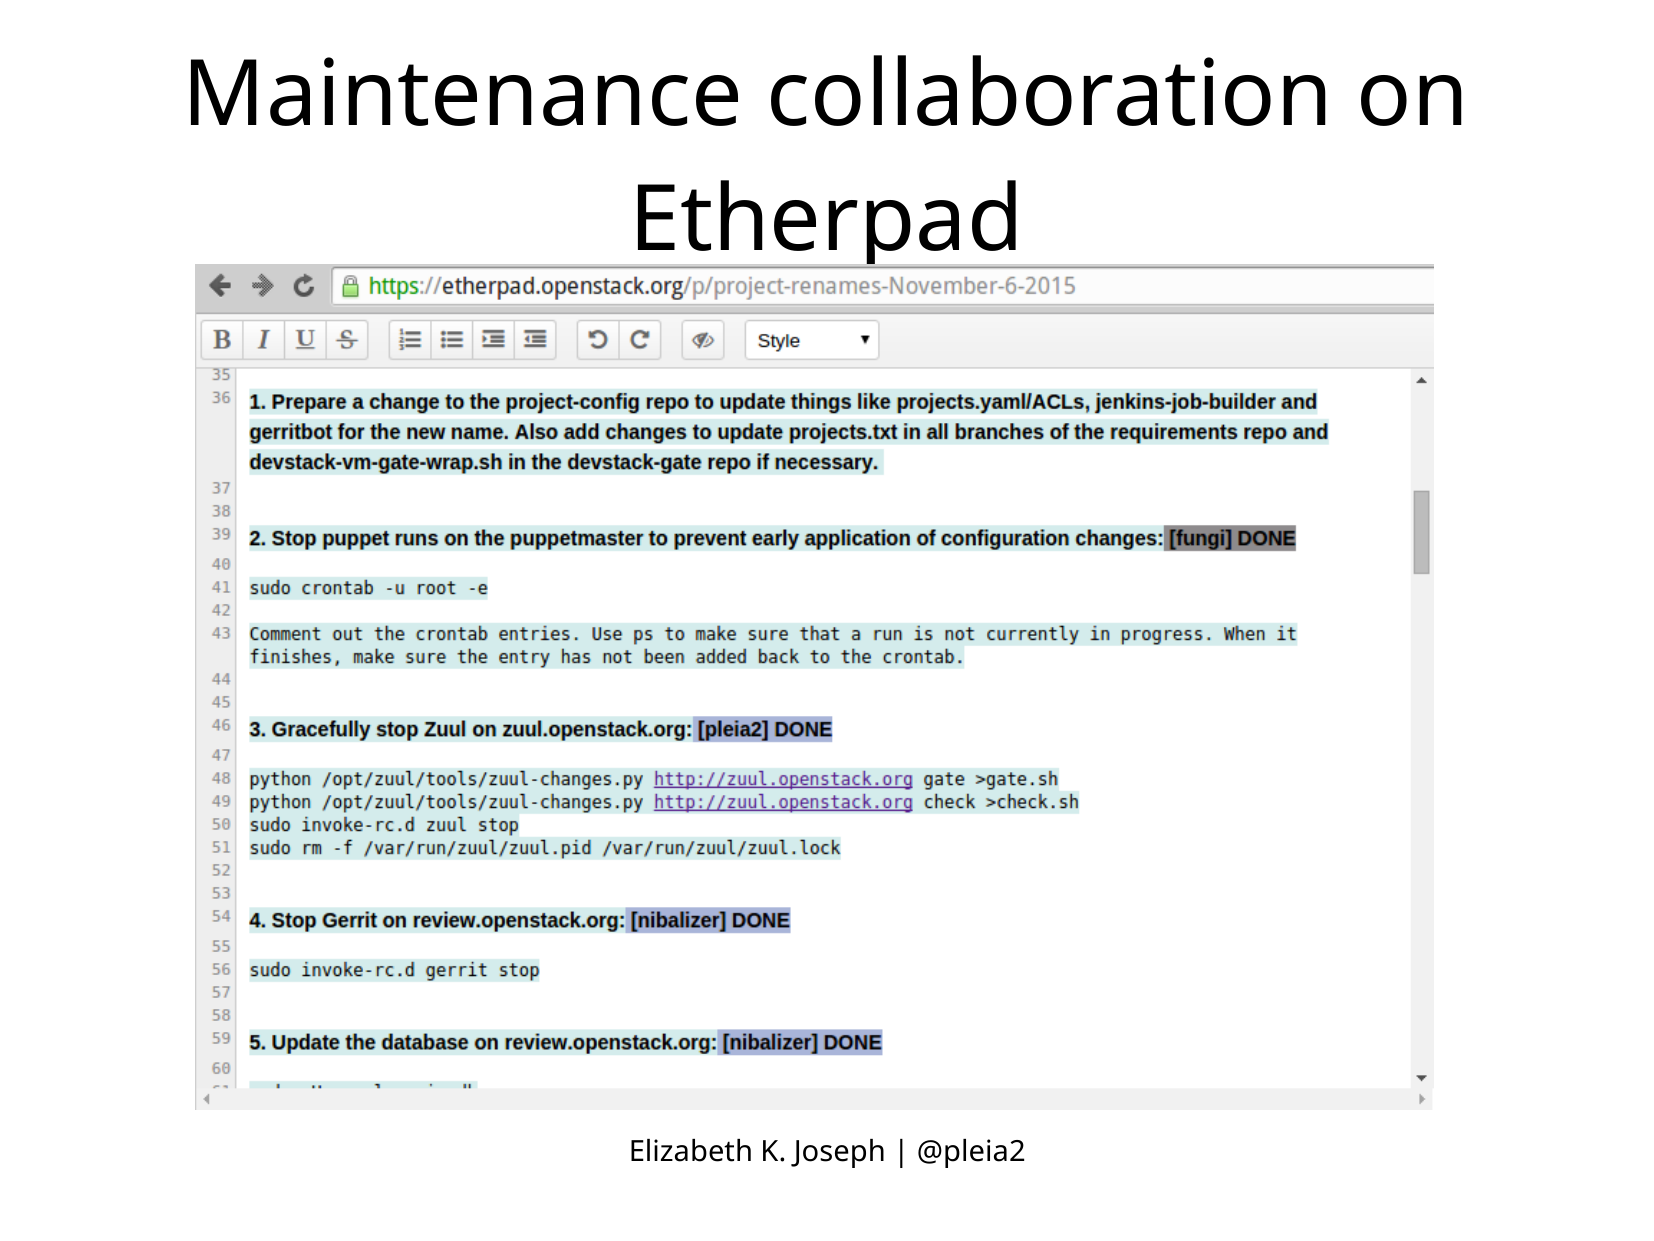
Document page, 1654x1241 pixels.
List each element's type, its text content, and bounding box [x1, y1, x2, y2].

title Maintenance collaboration on Etherpad [82, 49, 1571, 257]
picture [195, 264, 1434, 1111]
